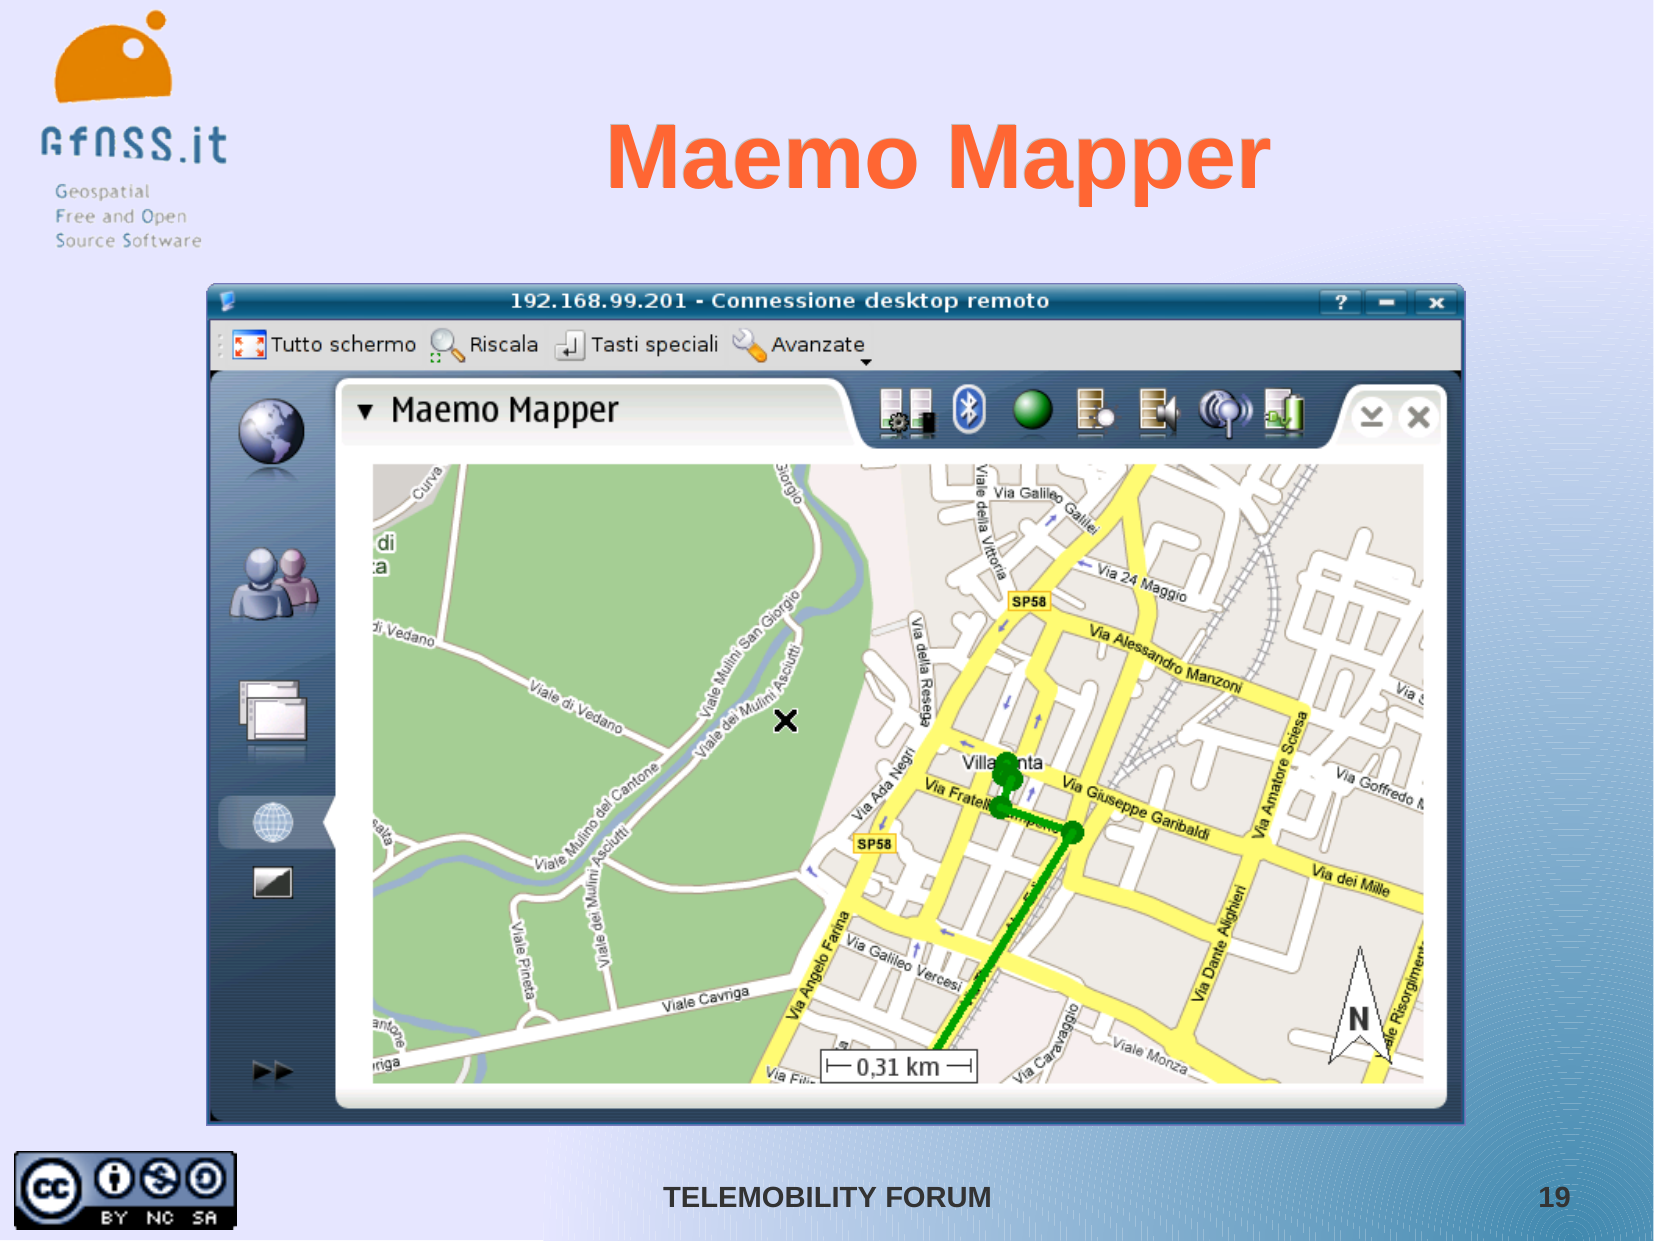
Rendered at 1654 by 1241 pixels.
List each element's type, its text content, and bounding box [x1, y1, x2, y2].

picture [206, 283, 1466, 1126]
picture [0, 1, 254, 266]
title Maemo Mapper [289, 60, 1589, 253]
picture [14, 1151, 237, 1230]
